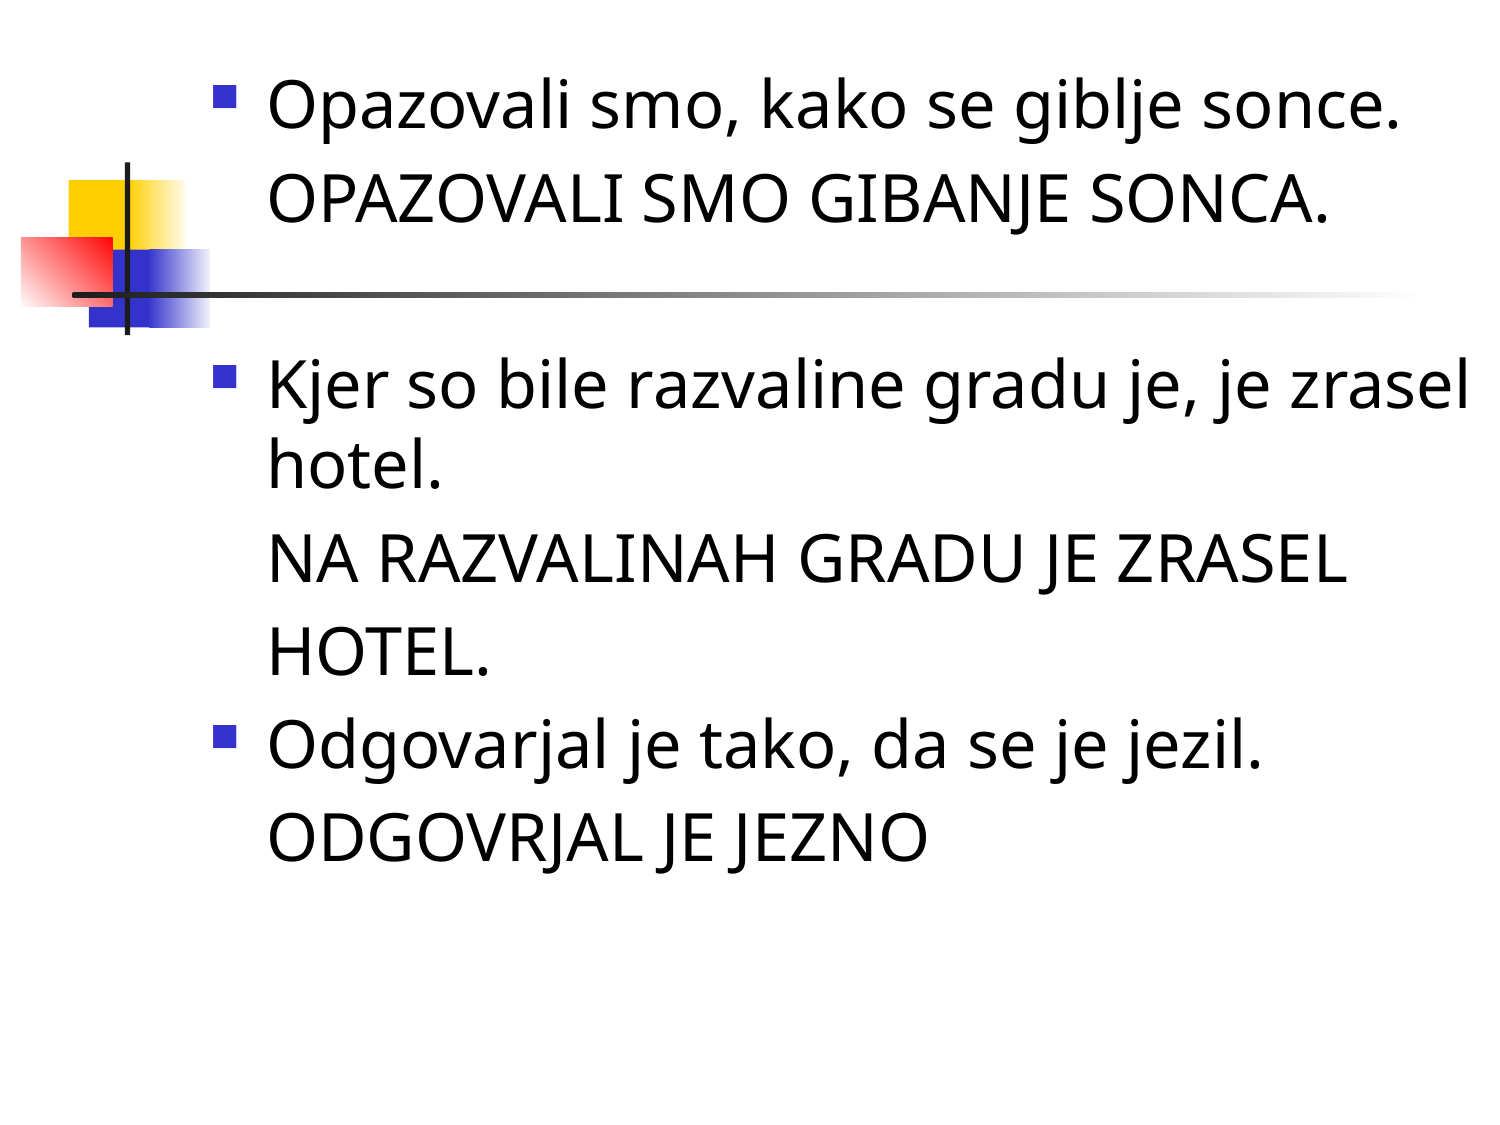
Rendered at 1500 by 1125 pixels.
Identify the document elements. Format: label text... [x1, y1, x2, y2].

list Opazovali smo, kako se giblje sonce. OPAZOVALI SMO GIBANJE SONCA. Kjer so bile razvaline gradu je, je zrasel hotel. NA RAZVALINAH GRADU JE ZRASEL HOTEL. Odgovarjal je tako, da se je jezil. ODGOVRJAL JE JEZNO [194, 54, 1500, 1042]
